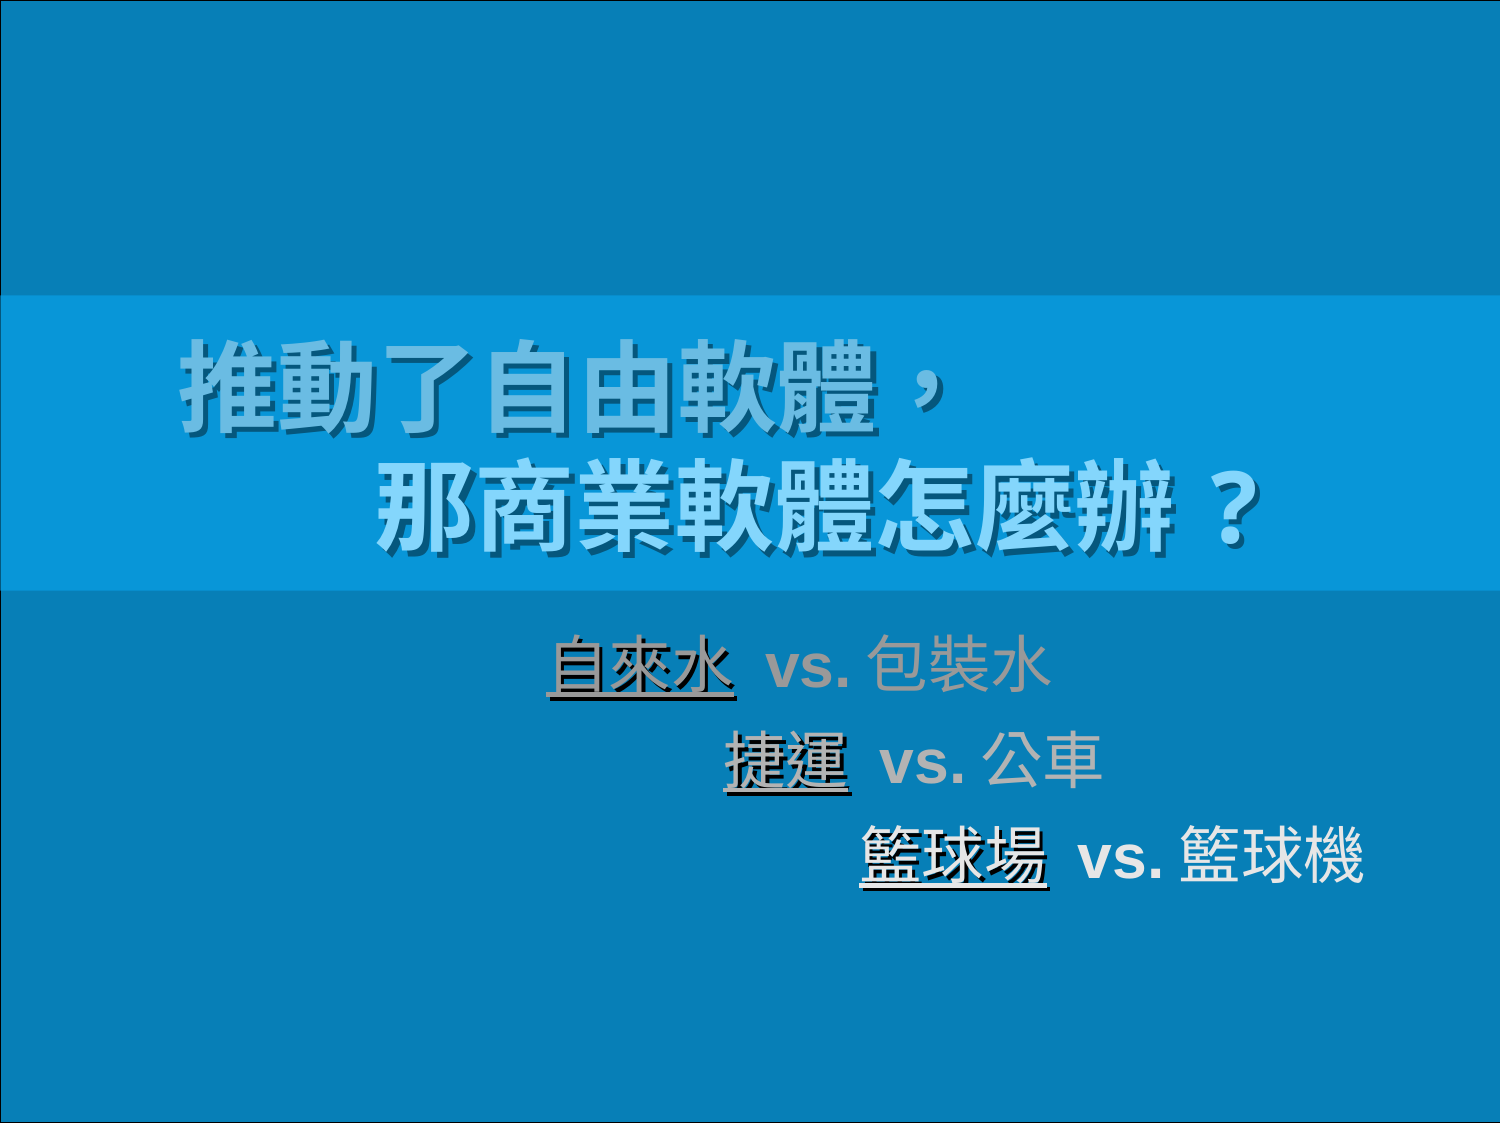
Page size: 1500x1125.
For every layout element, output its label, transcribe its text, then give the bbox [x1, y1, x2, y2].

text_box [0, 0, 1500, 1123]
text_box 捷運 vs.公車 [708, 708, 1270, 801]
text_box 自來水 vs.包裝水 [531, 613, 1182, 705]
text_box 籃球場 vs.籃球機 [844, 803, 1418, 896]
